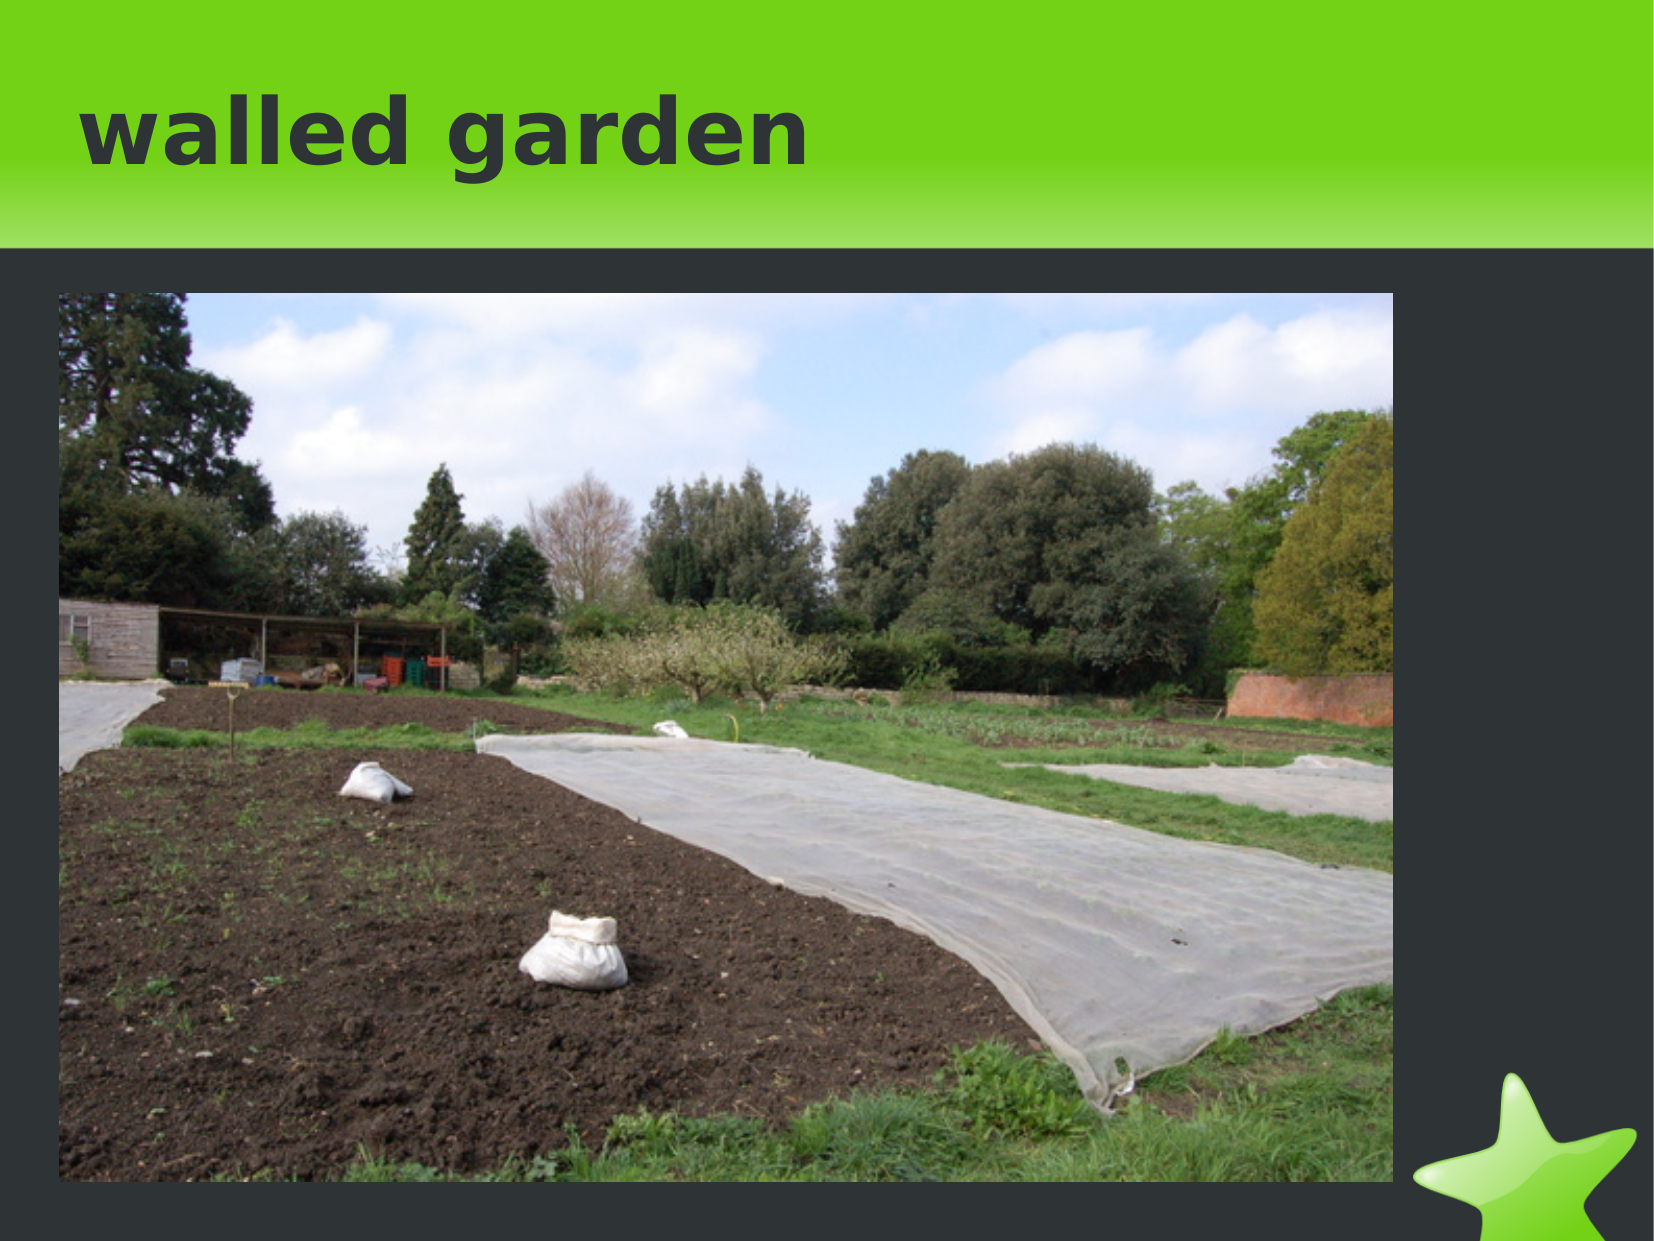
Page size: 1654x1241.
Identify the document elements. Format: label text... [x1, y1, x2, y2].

picture [0, 0, 1654, 1241]
title walled garden [76, 36, 1565, 229]
